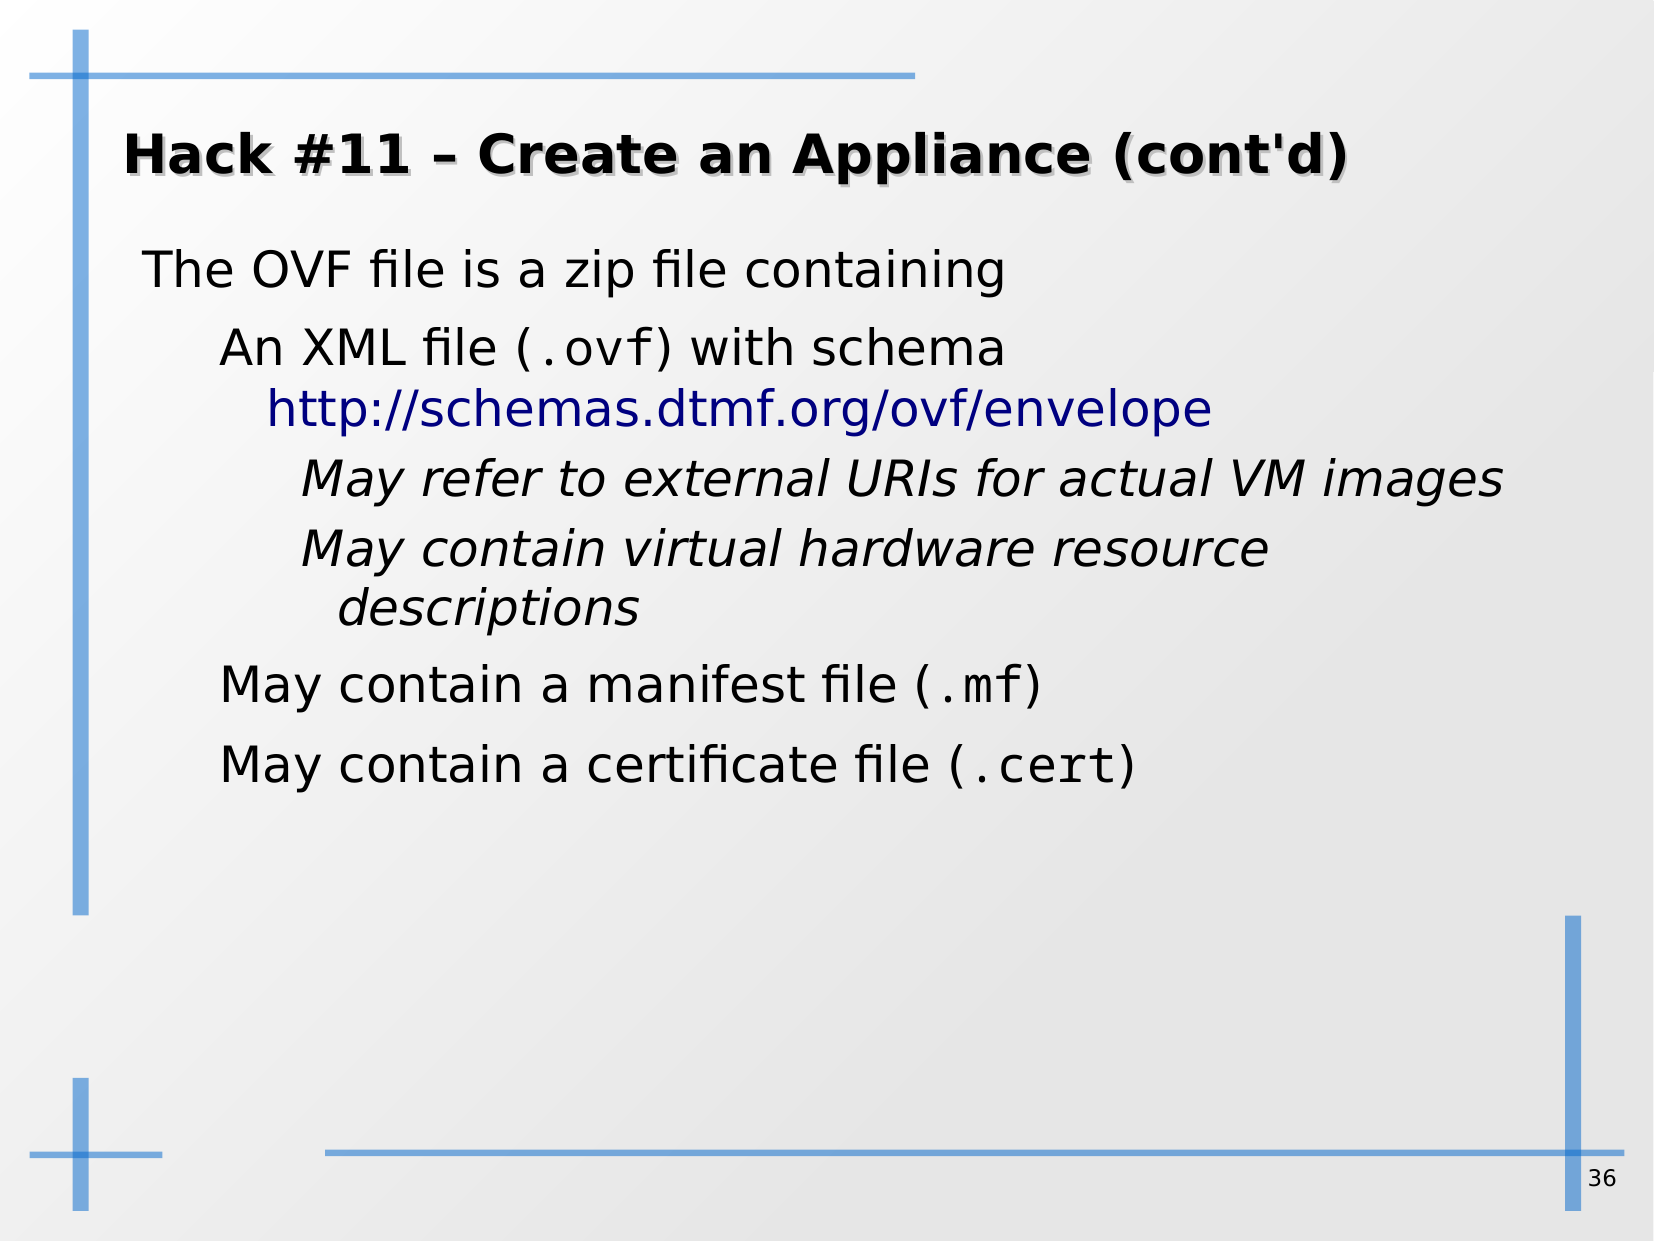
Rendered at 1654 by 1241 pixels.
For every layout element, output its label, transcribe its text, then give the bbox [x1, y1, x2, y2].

list The OVF file is a zip file containing An XML file (.ovf) with schema http://schemas.dtmf.org/ovf/envelope May refer to external URIs for actual VM images May contain virtual hardware resource descriptions May contain a manifest file (.mf) May contain a certificate file (.cert) [124, 241, 1526, 1133]
title Hack #11 – Create an Appliance (cont'd) [122, 91, 1524, 219]
